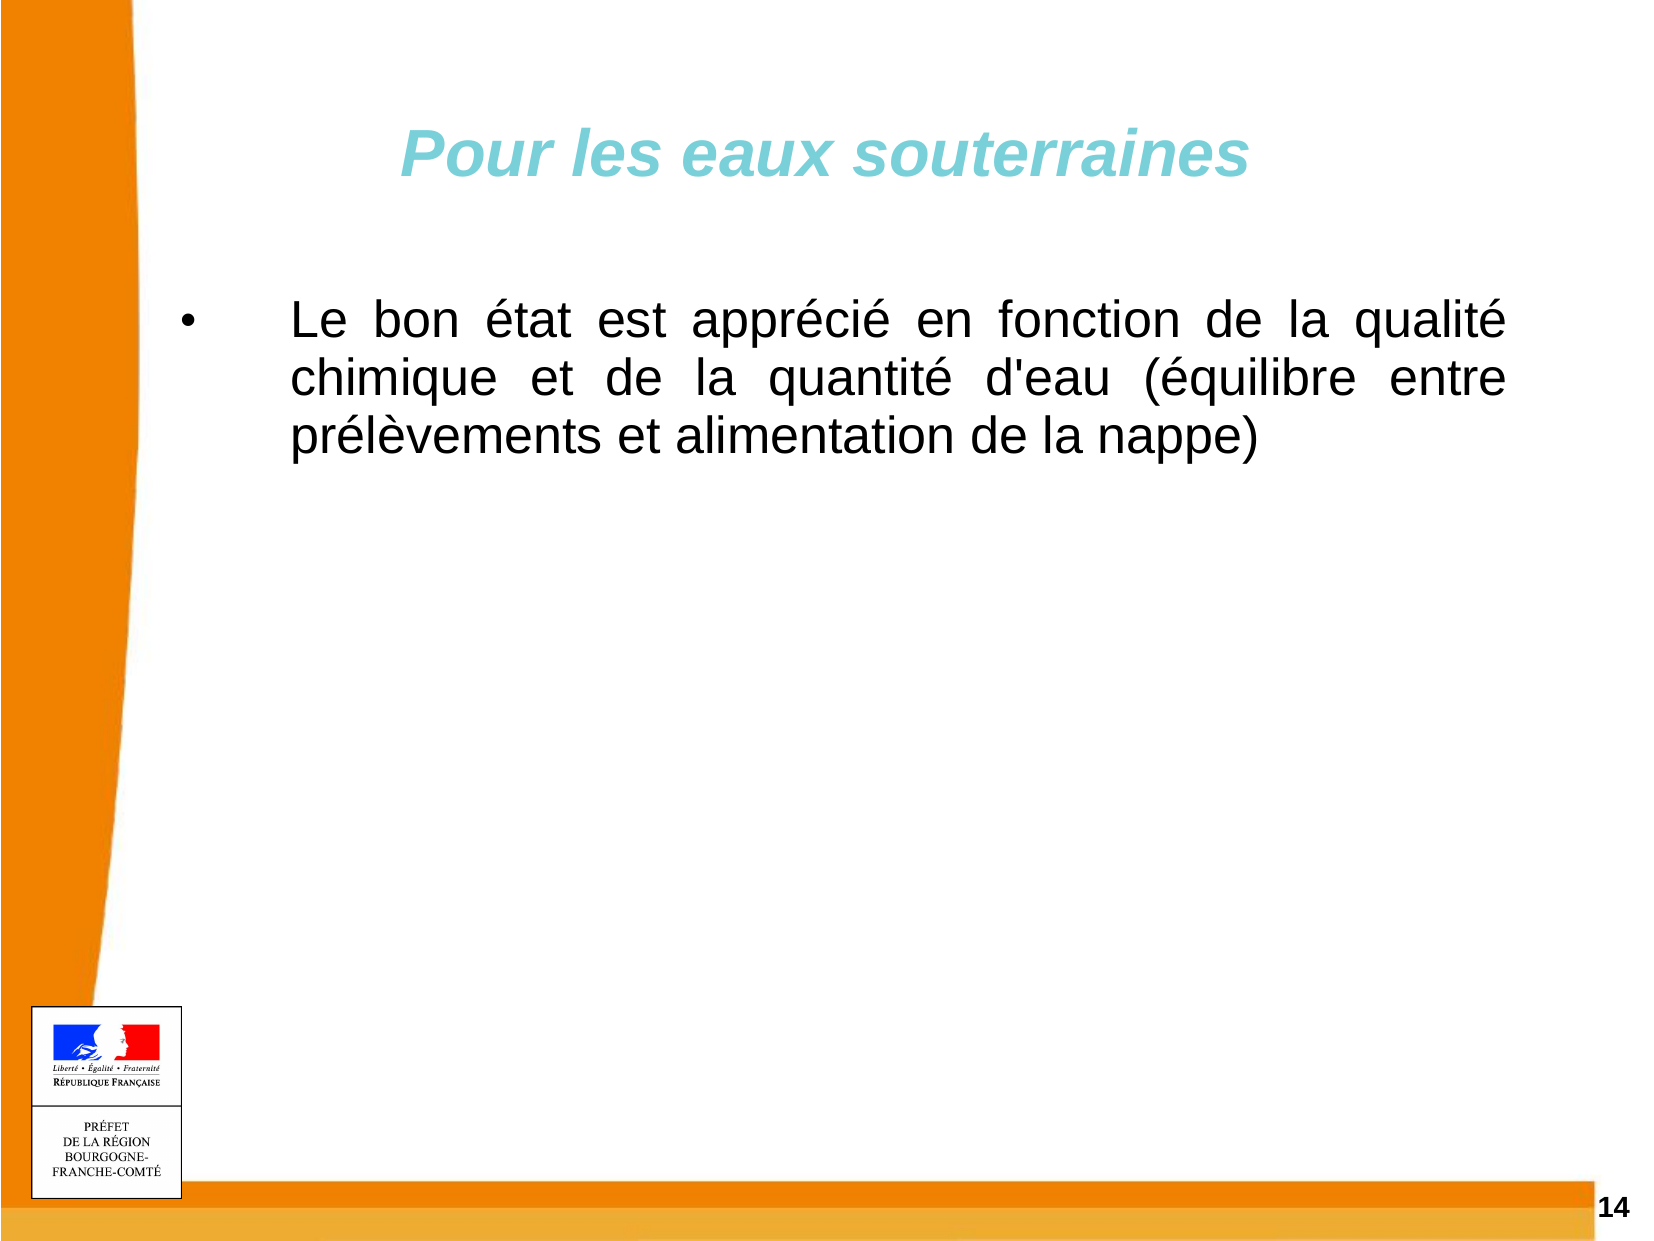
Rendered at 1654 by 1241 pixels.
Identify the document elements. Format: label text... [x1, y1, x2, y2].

list • Le bon état est apprécié en fonction de la qualité chimique et de la quantité d'eau (équilibre entre prélèvements et alimentation de la nappe) [179, 290, 1509, 1010]
picture [1, 0, 1654, 1241]
title Pour les eaux souterraines [82, 49, 1571, 257]
